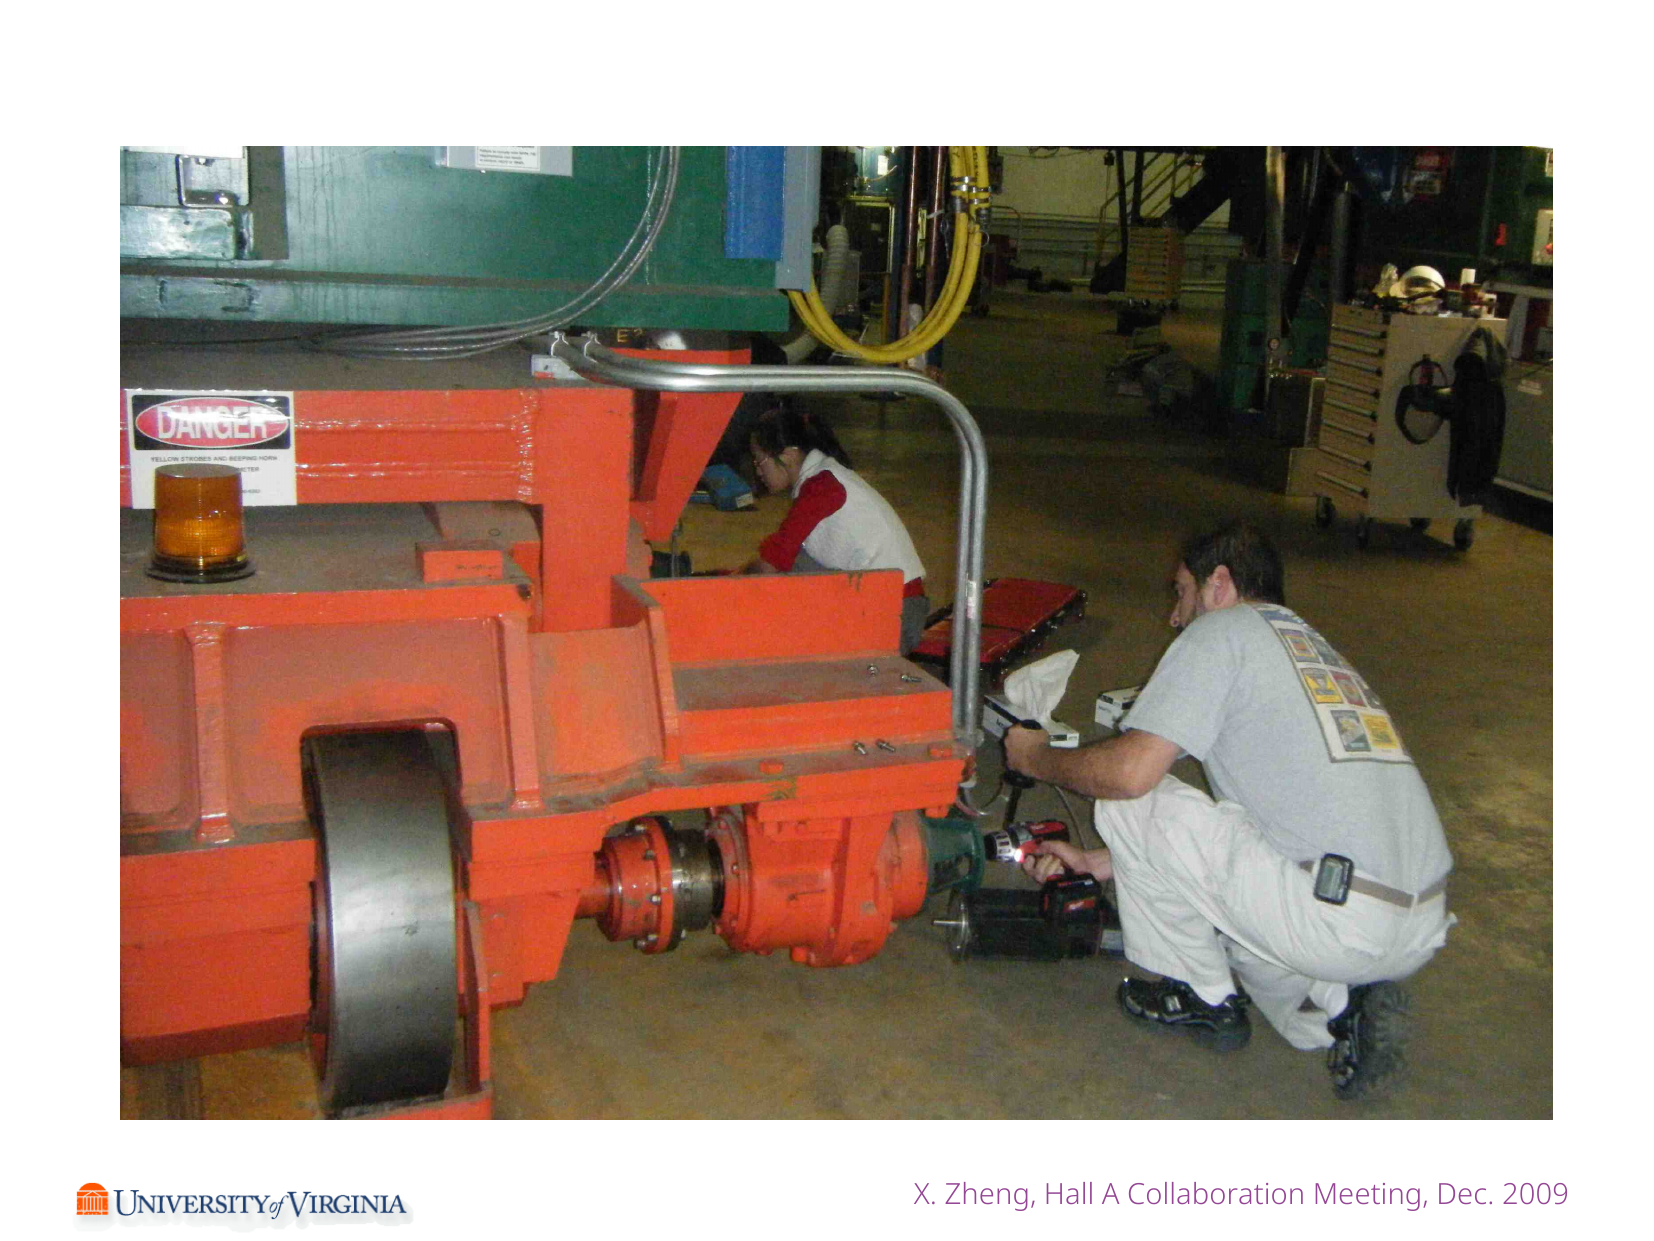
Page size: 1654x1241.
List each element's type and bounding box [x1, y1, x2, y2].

picture [53, 1165, 427, 1241]
picture [120, 146, 1553, 1120]
